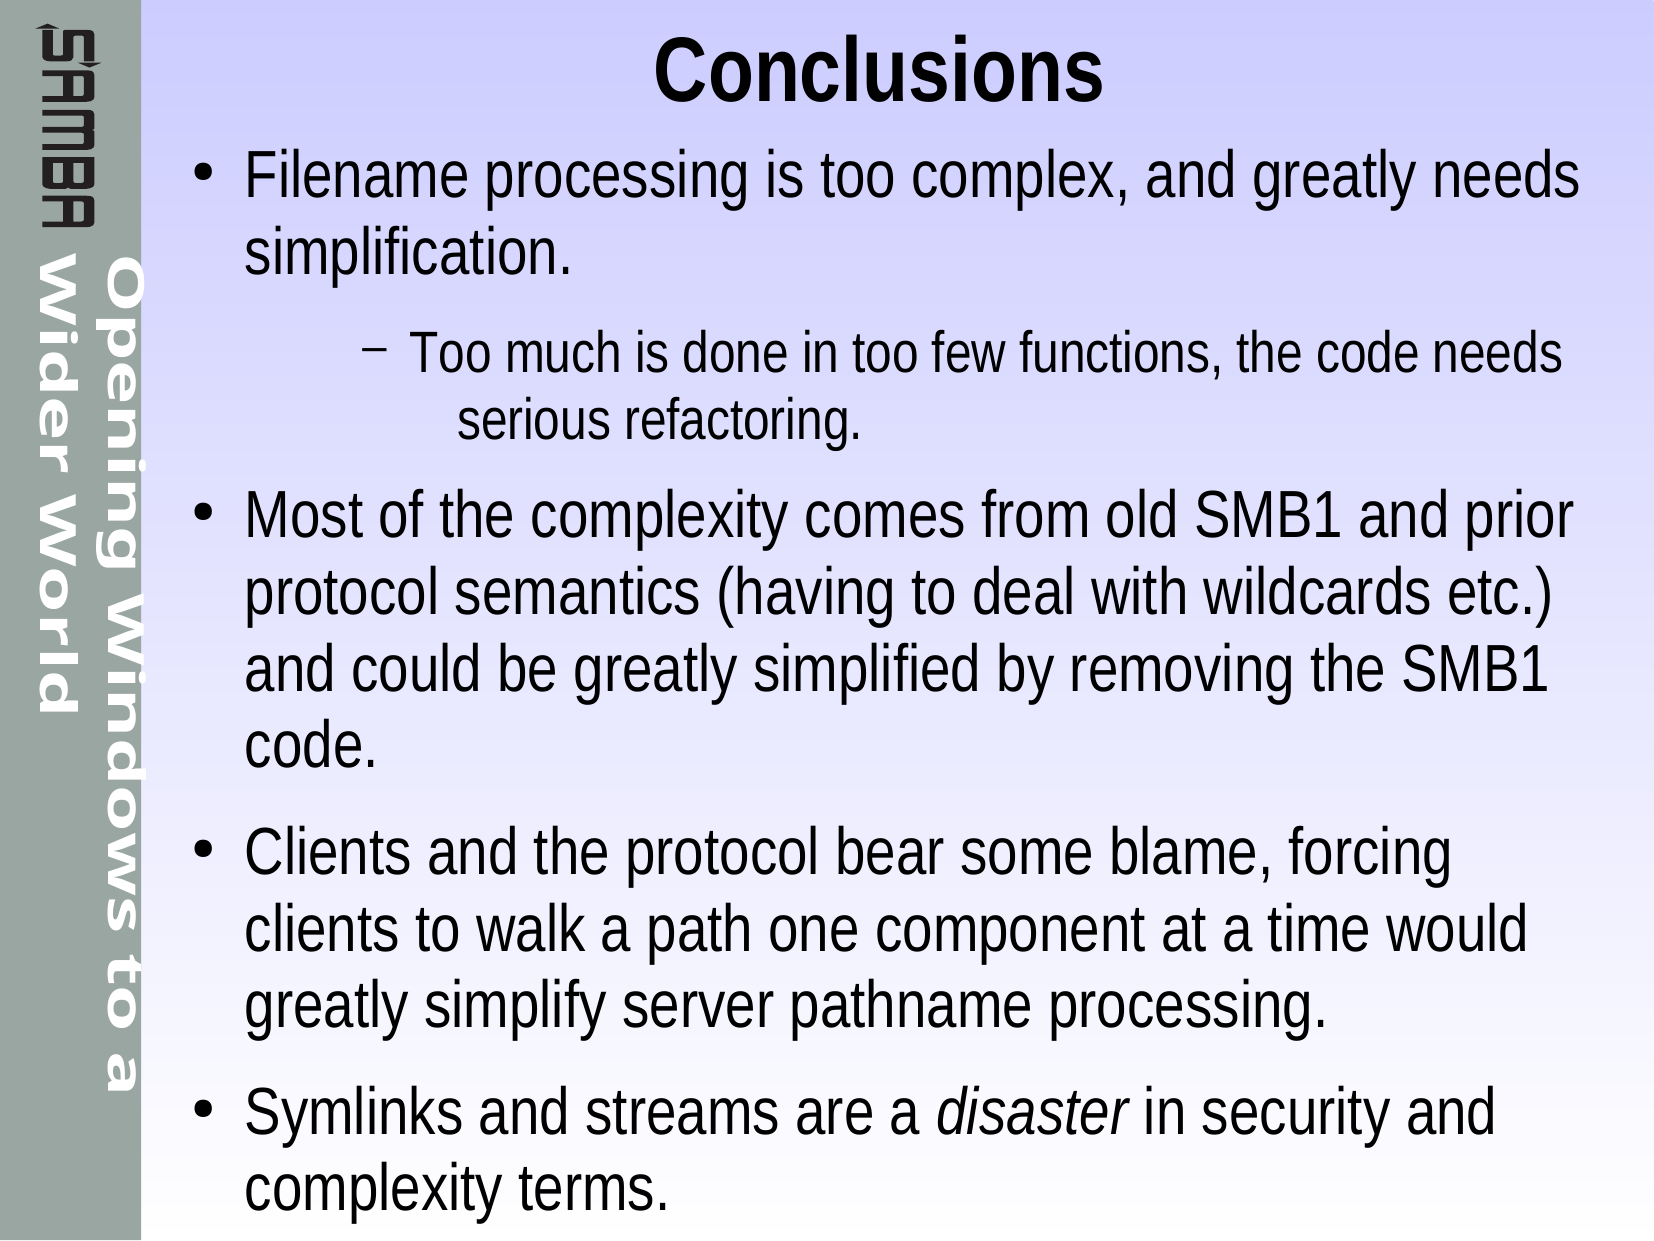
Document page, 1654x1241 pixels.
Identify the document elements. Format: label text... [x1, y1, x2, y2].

list Filename processing is too complex, and greatly needs simplification. Too much is done in too few functions, the code needs serious refactoring. Most of the complexity comes from old SMB1 and prior protocol semantics (having to deal with wildcards etc.) and could be greatly simplified by removing the SMB1 code. Clients and the protocol bear some blame, forcing clients to walk a path one component at a time would greatly simplify server pathname processing. Symlinks and streams are a disaster in security and complexity terms. [173, 135, 1586, 1226]
title Conclusions [173, 15, 1586, 122]
